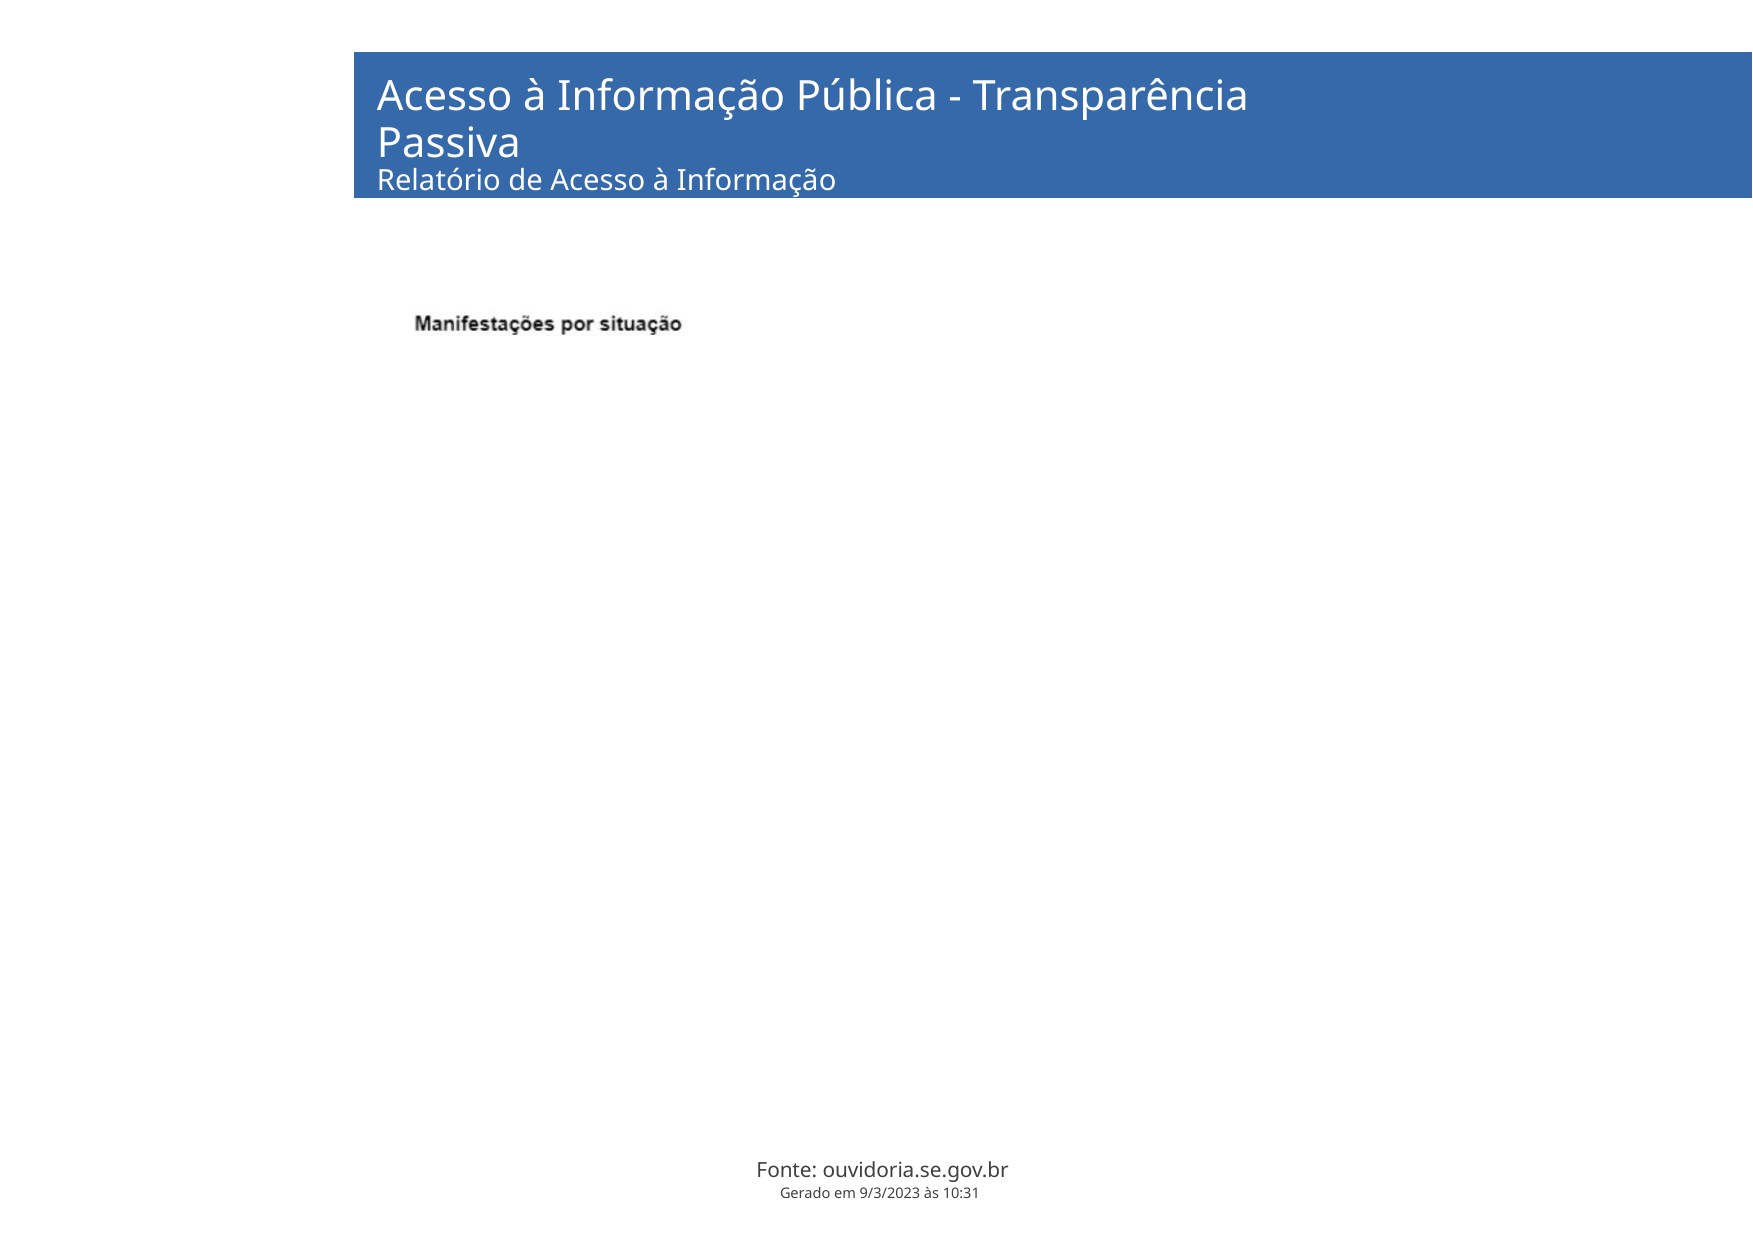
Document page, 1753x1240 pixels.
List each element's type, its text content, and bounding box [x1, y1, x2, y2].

text_box Fonte: ouvidoria.se.gov.br [756, 1158, 1023, 1182]
text_box Gerado em 9/3/2023 às 10:31 [780, 1184, 999, 1202]
text_box Acesso à Informação Pública - Transparência Passiva Relatório de Acesso à Informação EMSETURJaneiro a Janeiro de 2023 [376, 72, 1403, 228]
text_box [155, 211, 1599, 1028]
text_box [354, 52, 1752, 198]
